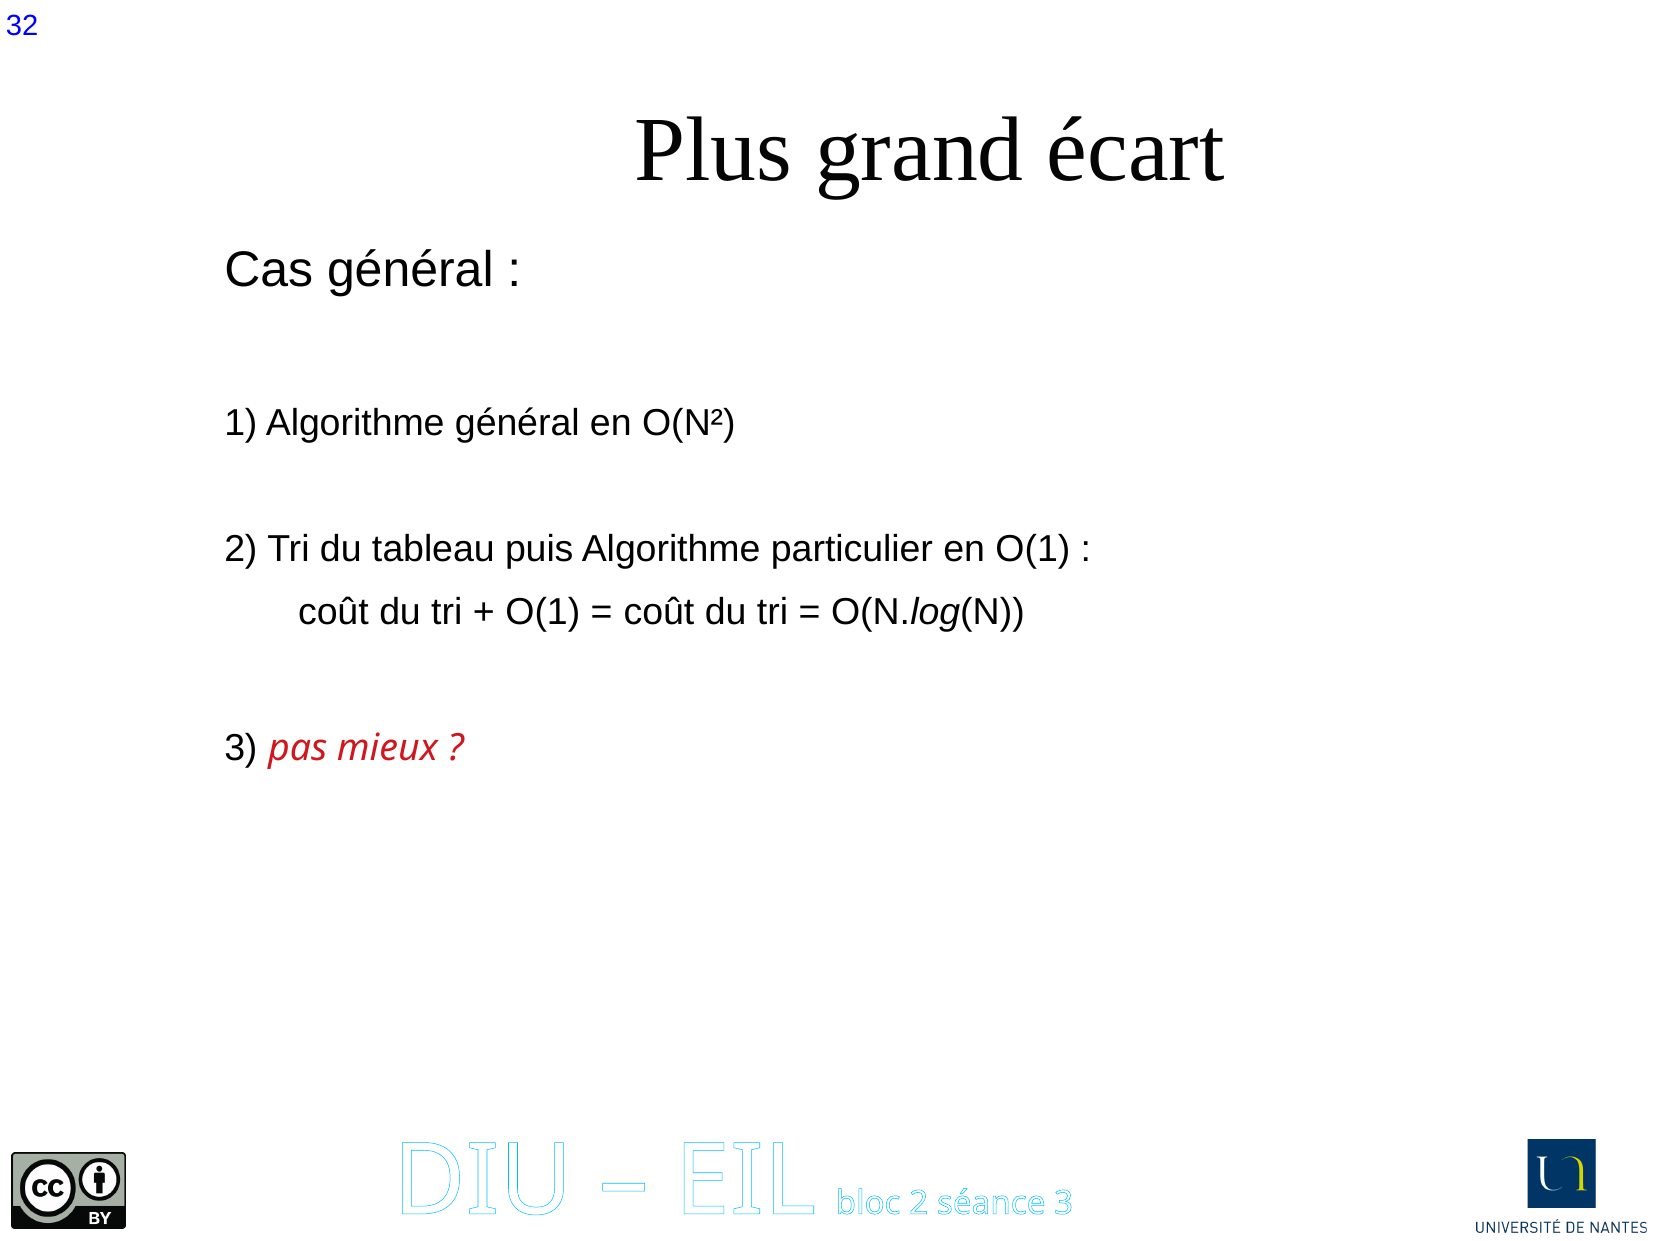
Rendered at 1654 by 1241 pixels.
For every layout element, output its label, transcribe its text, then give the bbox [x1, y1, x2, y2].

picture [910, 1189, 927, 1215]
picture [866, 1195, 884, 1215]
picture [773, 1142, 815, 1215]
picture [1476, 1139, 1647, 1233]
picture [1055, 1189, 1072, 1215]
picture [972, 1195, 988, 1215]
picture [954, 1188, 971, 1215]
picture [469, 1142, 496, 1215]
picture [402, 1142, 460, 1215]
picture [938, 1195, 952, 1215]
picture [733, 1142, 761, 1215]
picture [838, 1188, 855, 1215]
picture [508, 1142, 564, 1216]
picture [886, 1195, 900, 1215]
text_box Cas général : 1) Algorithme général en O(N²) 2) Tri du tableau puis Algorithme particulier en O(1) : coût du tri + O(1) = coût du tri = O(N.log(N)) 3) pas mieux ? [224, 213, 1501, 1090]
title Plus grand écart [265, 47, 1595, 252]
picture [992, 1195, 1009, 1215]
picture [858, 1188, 863, 1215]
picture [602, 1182, 645, 1192]
picture [683, 1142, 725, 1215]
picture [1012, 1195, 1026, 1215]
picture [11, 1152, 126, 1229]
picture [1028, 1195, 1045, 1215]
